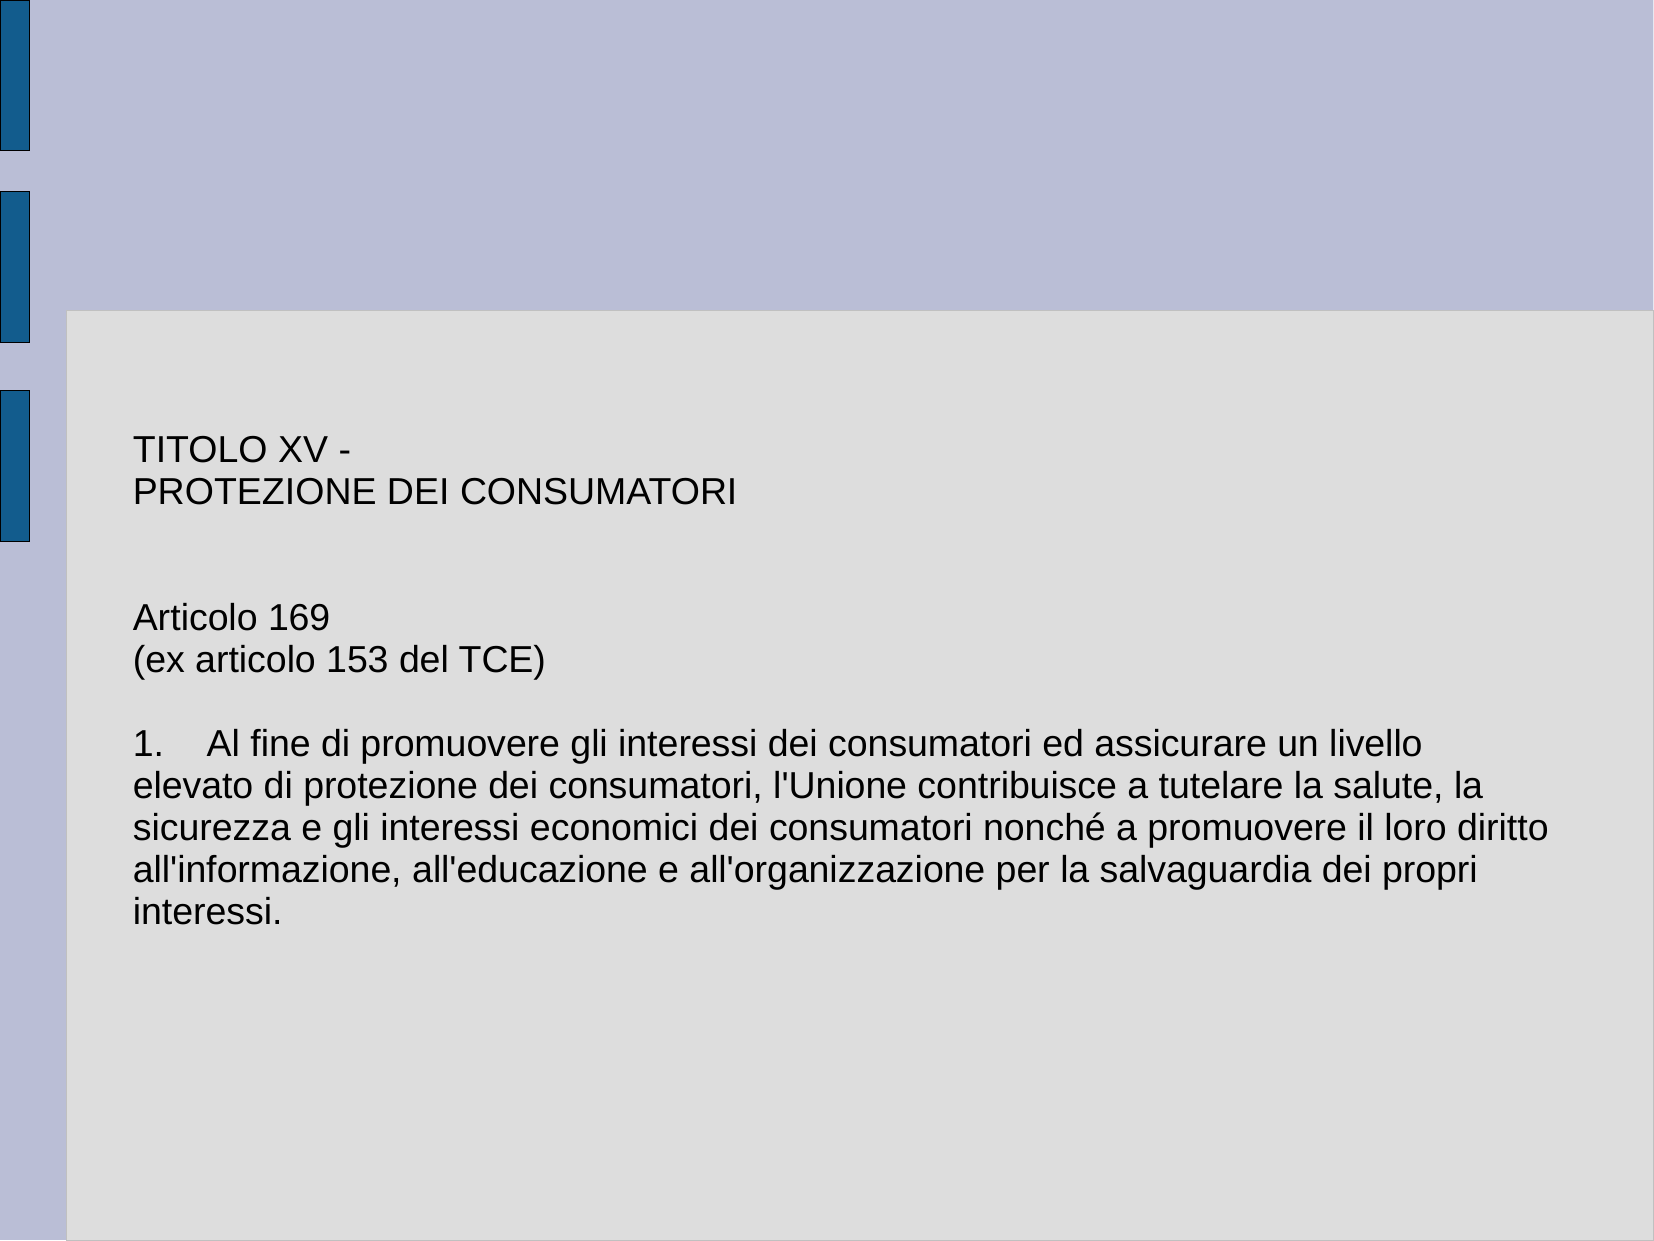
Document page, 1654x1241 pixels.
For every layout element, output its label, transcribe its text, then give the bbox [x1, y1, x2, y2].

text_box TITOLO XV - PROTEZIONE DEI CONSUMATORI Articolo 169 (ex articolo 153 del TCE) 1. Al fine di promuovere gli interessi dei consumatori ed assicurare un livello elevato di protezione dei consumatori, l'Unione contribuisce a tutelare la salute, la sicurezza e gli interessi economici dei consumatori nonché a promuovere il loro diritto all'informazione, all'educazione e all'organizzazione per la salvaguardia dei propri interessi. [118, 421, 1565, 941]
